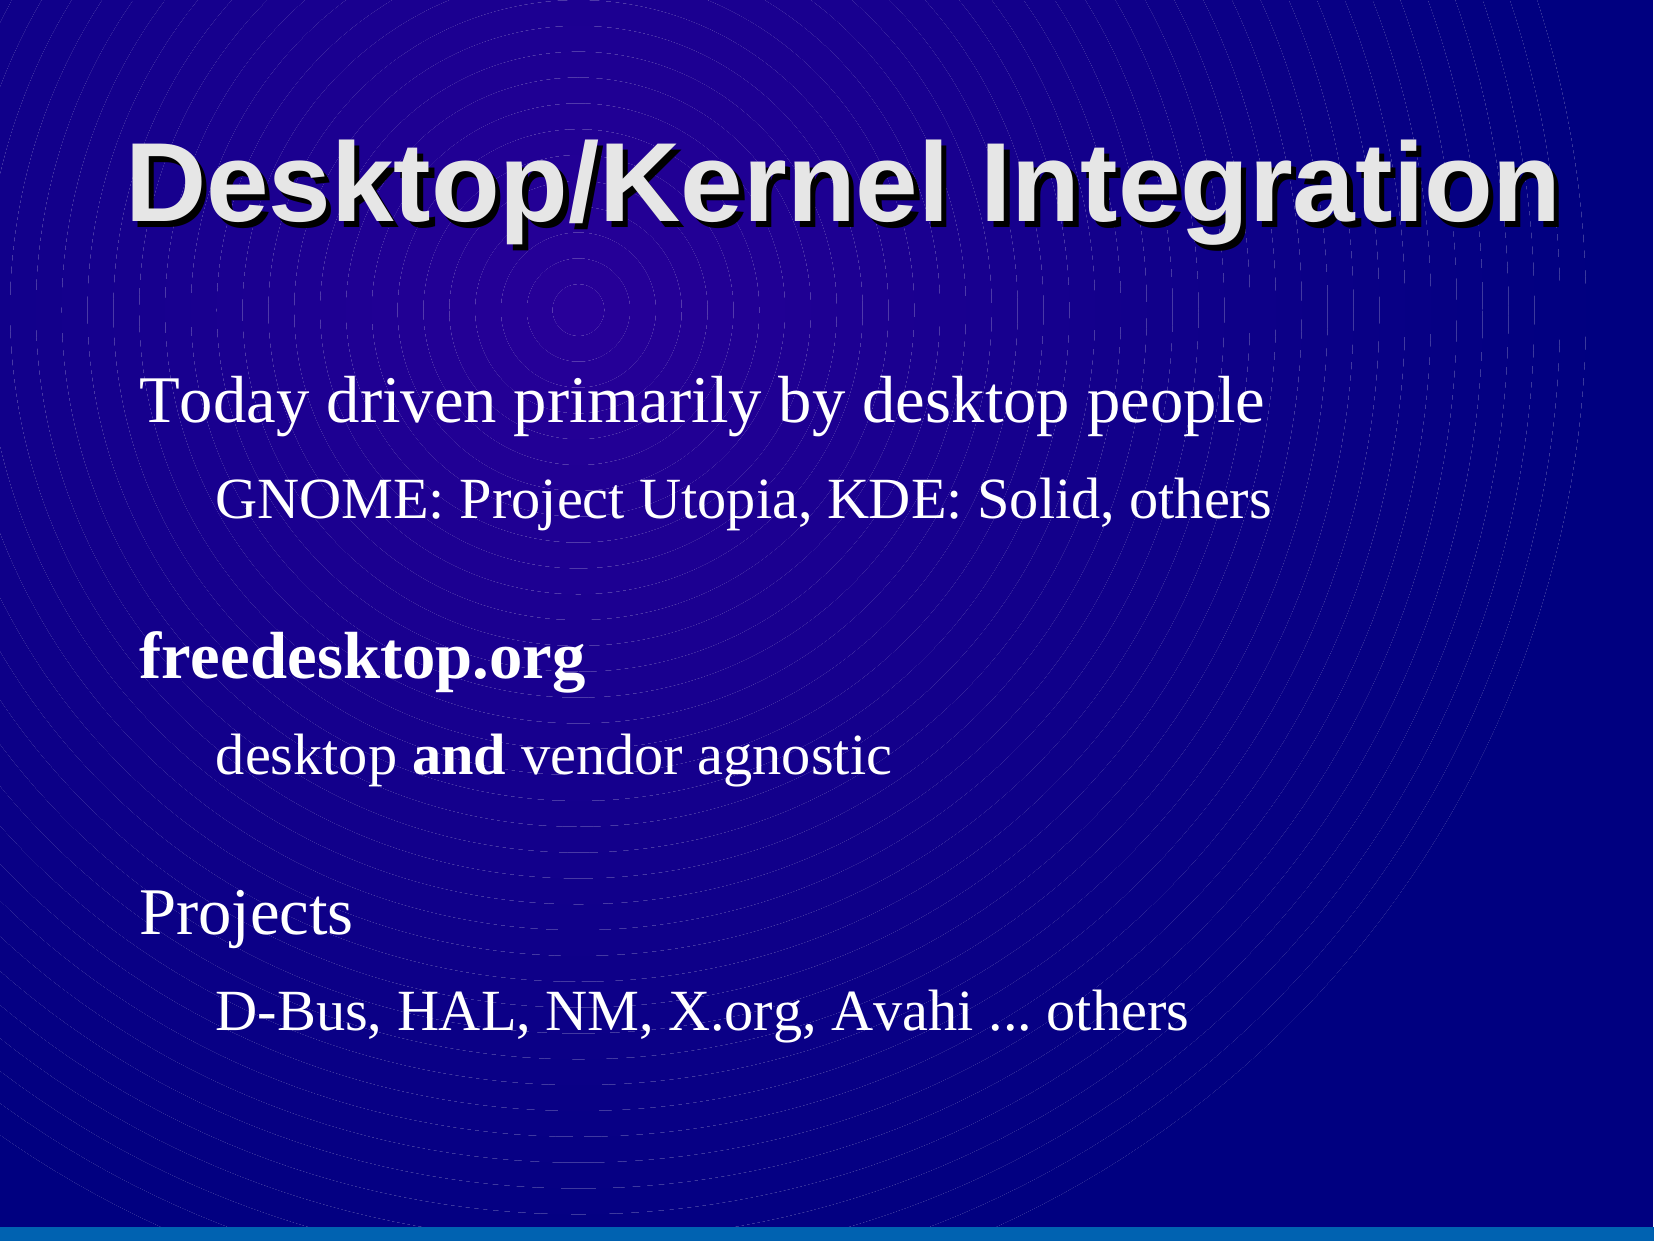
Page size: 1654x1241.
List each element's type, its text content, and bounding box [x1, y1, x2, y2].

list Today driven primarily by desktop people GNOME: Project Utopia, KDE: Solid, others freedesktop.org desktop and vendor agnostic Projects D-Bus, HAL, NM, X.org, Avahi ... others [121, 362, 1533, 1194]
title Desktop/Kernel Integration [75, 79, 1613, 287]
